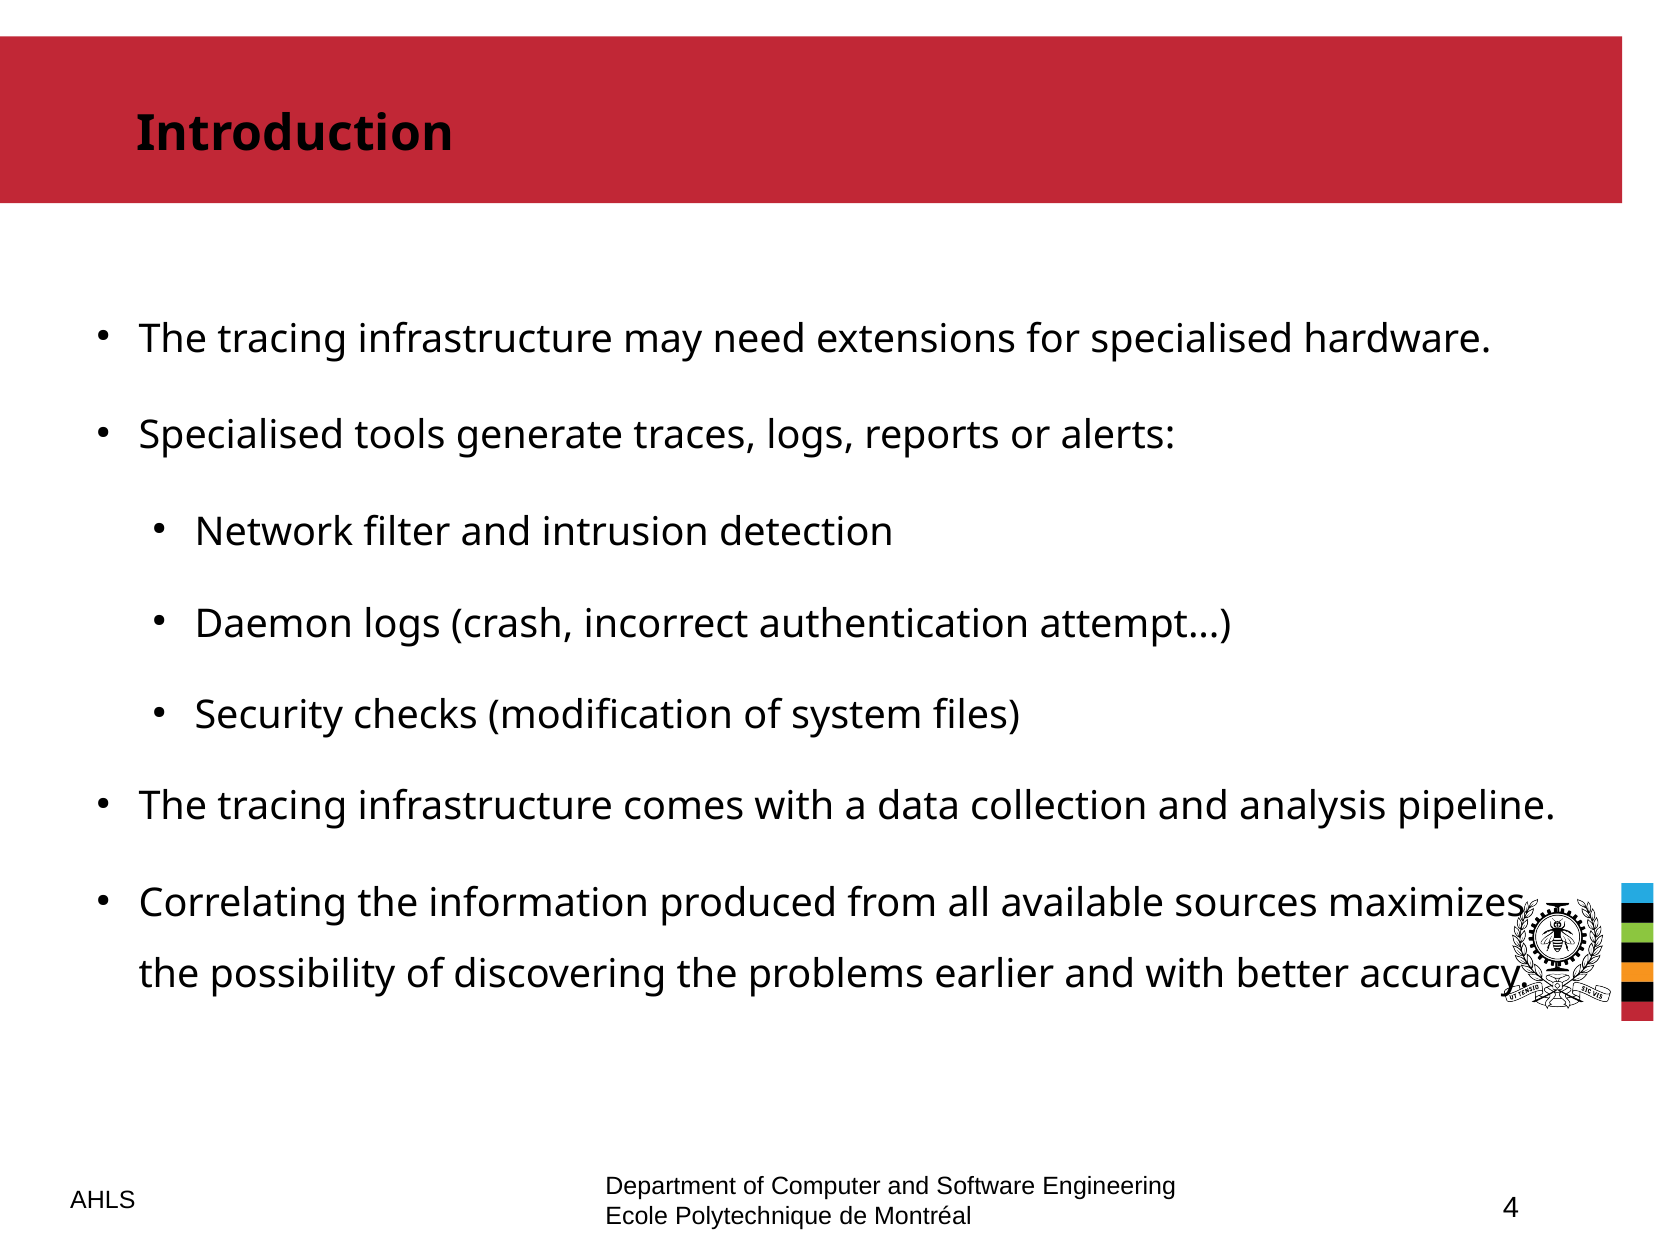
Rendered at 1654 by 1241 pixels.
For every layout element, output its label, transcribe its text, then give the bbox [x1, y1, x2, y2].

list The tracing infrastructure may need extensions for specialised hardware. Specialised tools generate traces, logs, reports or alerts: Network filter and intrusion detection Daemon logs (crash, incorrect authentication attempt...) Security checks (modification of system files) The tracing infrastructure comes with a data collection and analysis pipeline. Correlating the information produced from all available sources maximizes the possibility of discovering the problems earlier and with better accuracy. [82, 289, 1571, 1108]
picture [1571, 883, 1654, 1021]
title Introduction [103, 62, 1602, 168]
